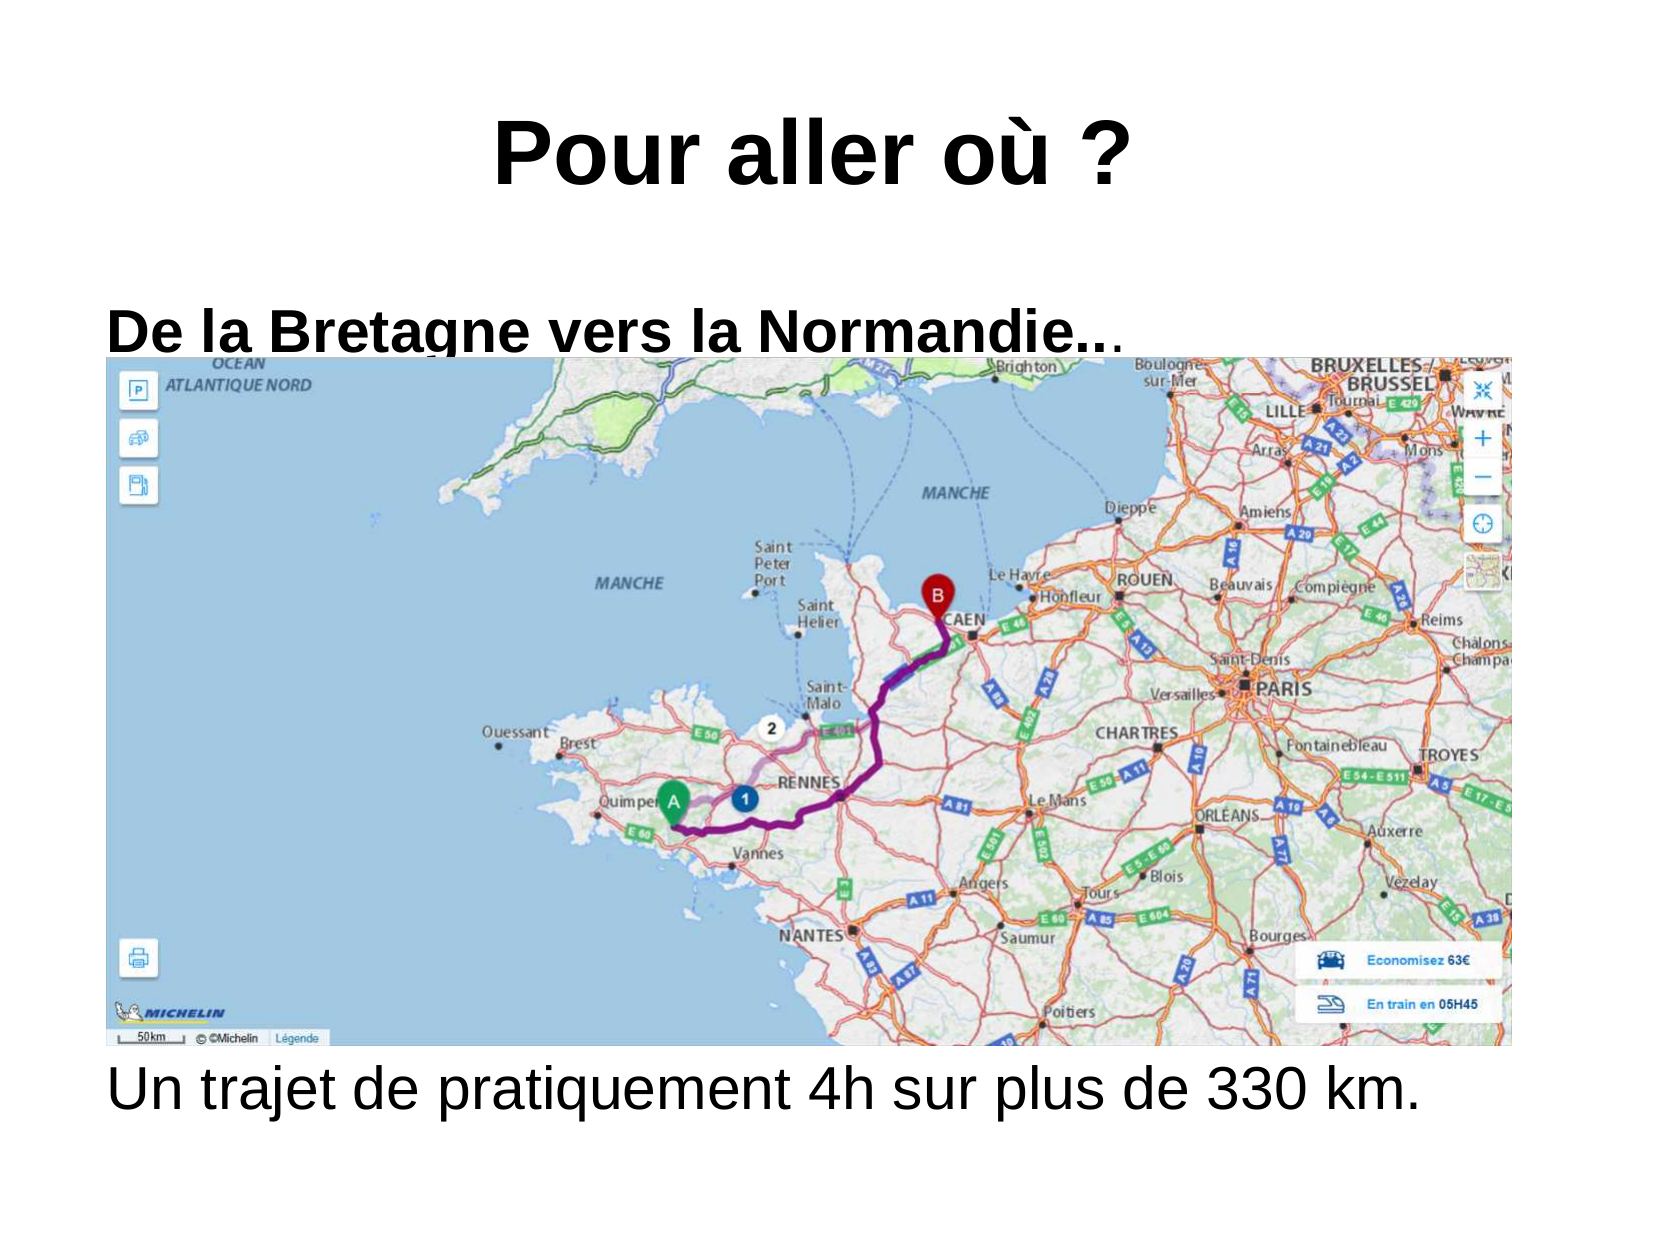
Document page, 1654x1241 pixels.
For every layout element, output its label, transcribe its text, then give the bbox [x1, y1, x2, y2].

list De la Bretagne vers la Normandie... Un trajet de pratiquement 4h sur plus de 330 km. [42, 297, 1531, 1123]
title Pour aller où ? [82, 49, 1571, 257]
picture [106, 357, 1512, 1046]
